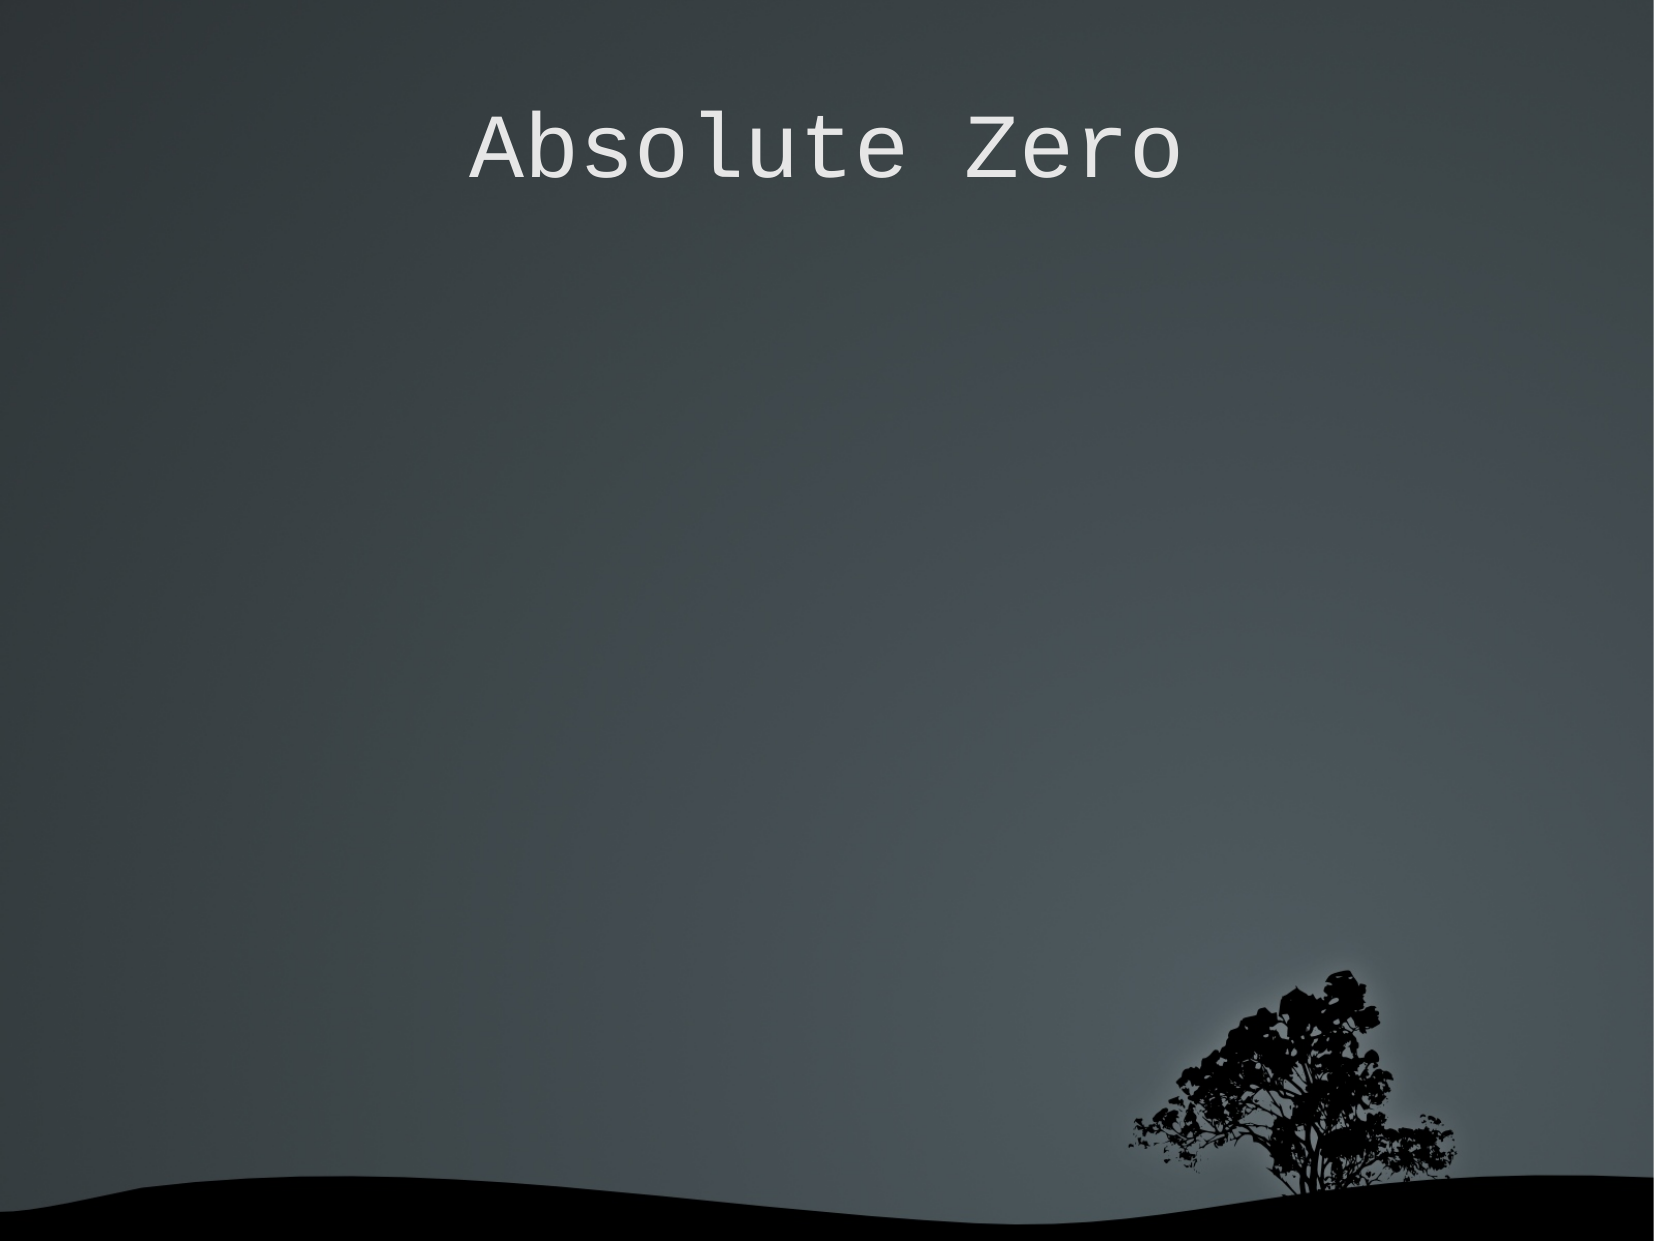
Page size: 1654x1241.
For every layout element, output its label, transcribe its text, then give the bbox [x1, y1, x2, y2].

title Absolute Zero [82, 56, 1571, 250]
list [82, 290, 1571, 1094]
picture [0, 0, 1654, 1241]
